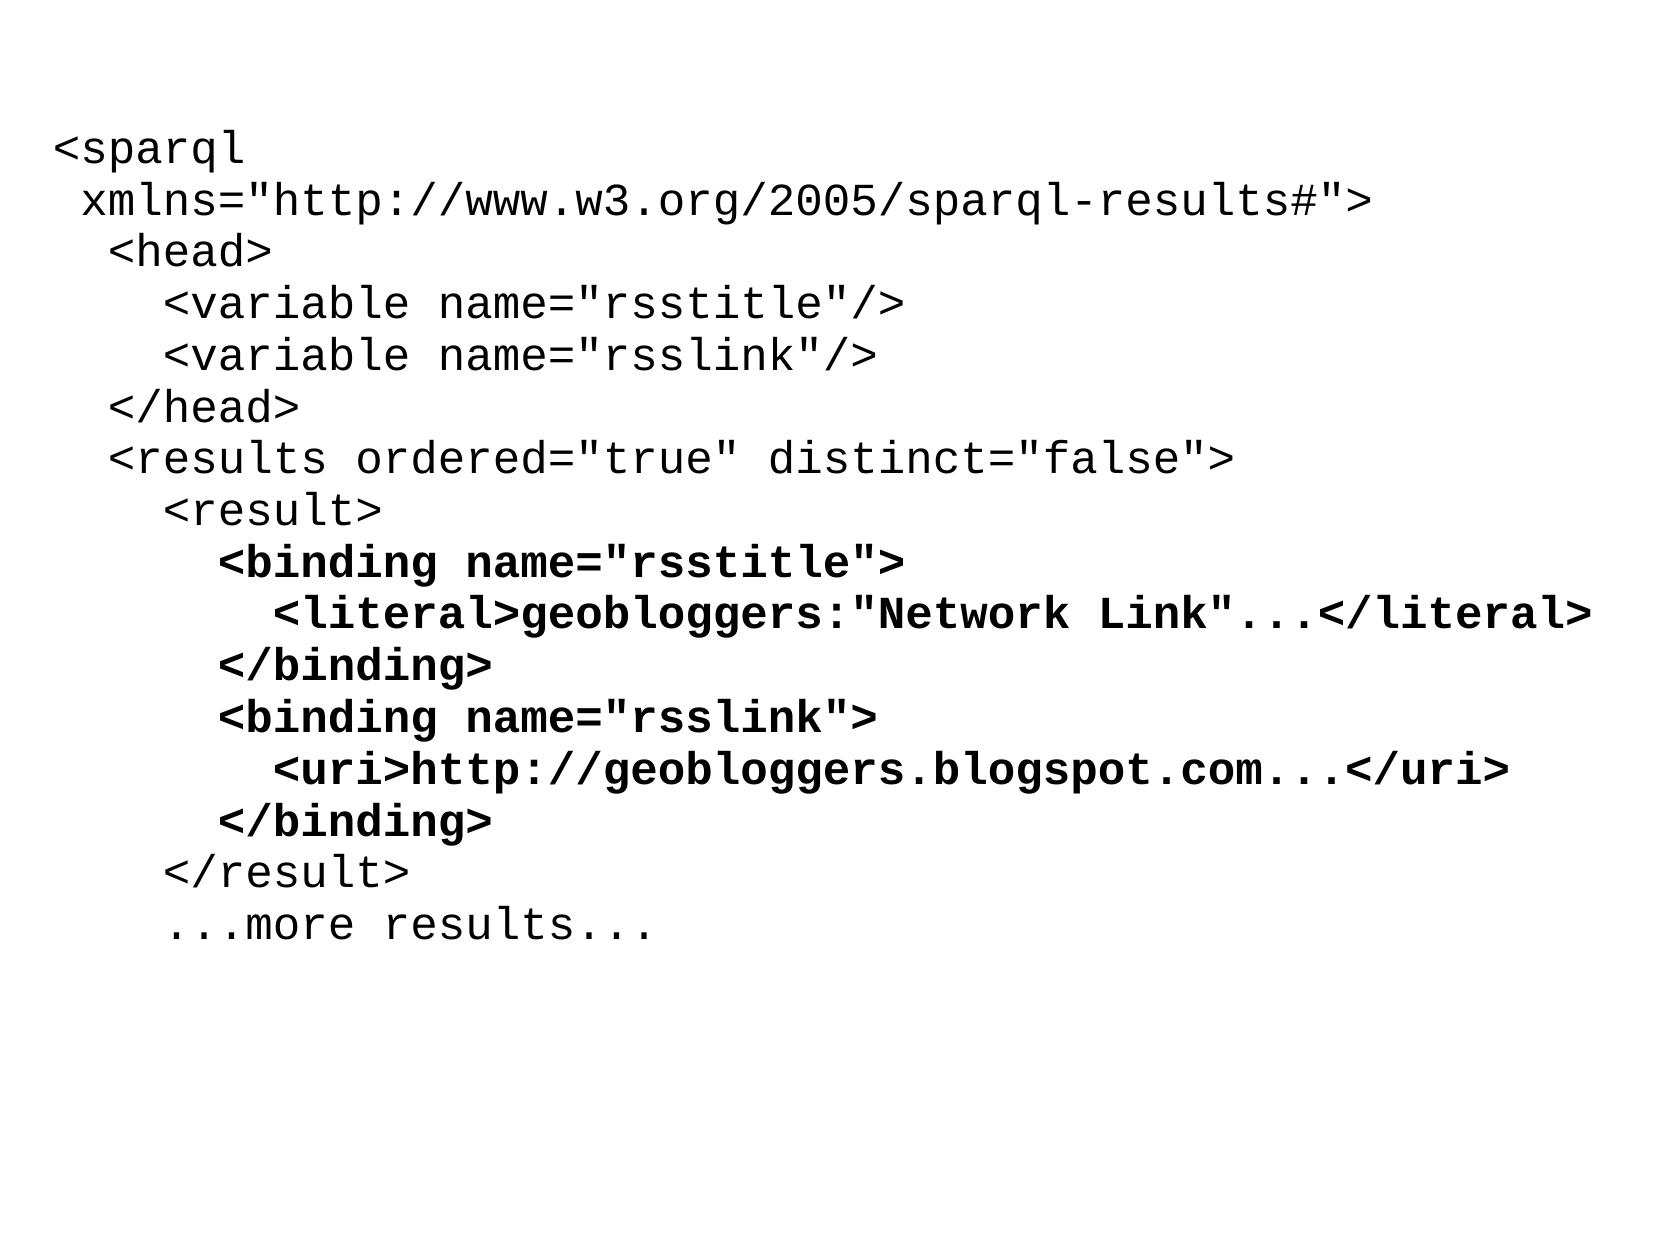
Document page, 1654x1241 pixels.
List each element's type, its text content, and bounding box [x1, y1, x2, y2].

text_box <sparql xmlns="http://www.w3.org/2005/sparql-results#"> <head> <variable name="rsstitle"/> <variable name="rsslink"/> </head> <results ordered="true" distinct="false"> <result> <binding name="rsstitle"> <literal>geobloggers:"Network Link"...</literal> </binding> <binding name="rsslink"> <uri>http://geobloggers.blogspot.com...</uri> </binding> </result> ...more results... [20, 118, 1625, 1241]
